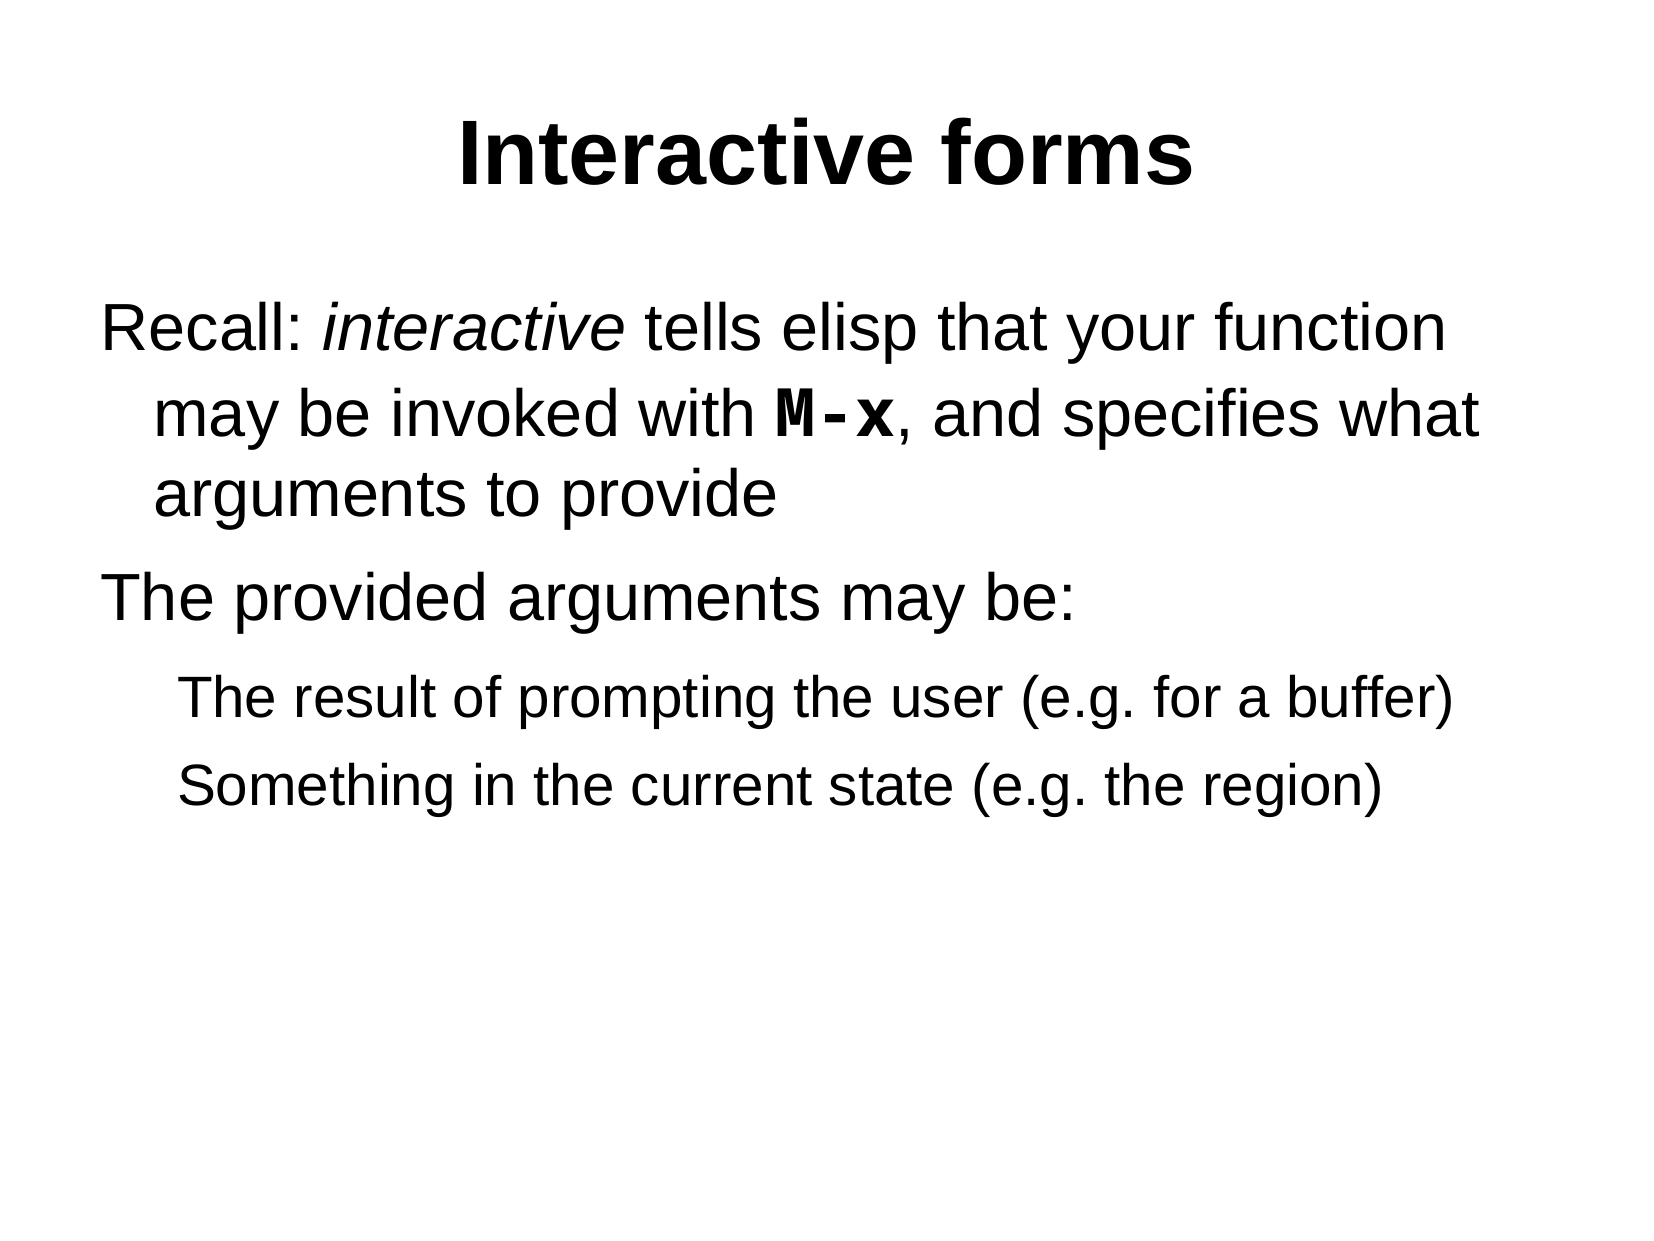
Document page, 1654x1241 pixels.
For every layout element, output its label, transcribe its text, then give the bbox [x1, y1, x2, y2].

title Interactive forms [82, 56, 1571, 250]
list Recall: interactive tells elisp that your function may be invoked with M-x, and specifies what arguments to provide The provided arguments may be: The result of prompting the user (e.g. for a buffer) Something in the current state (e.g. the region) [82, 290, 1571, 1094]
